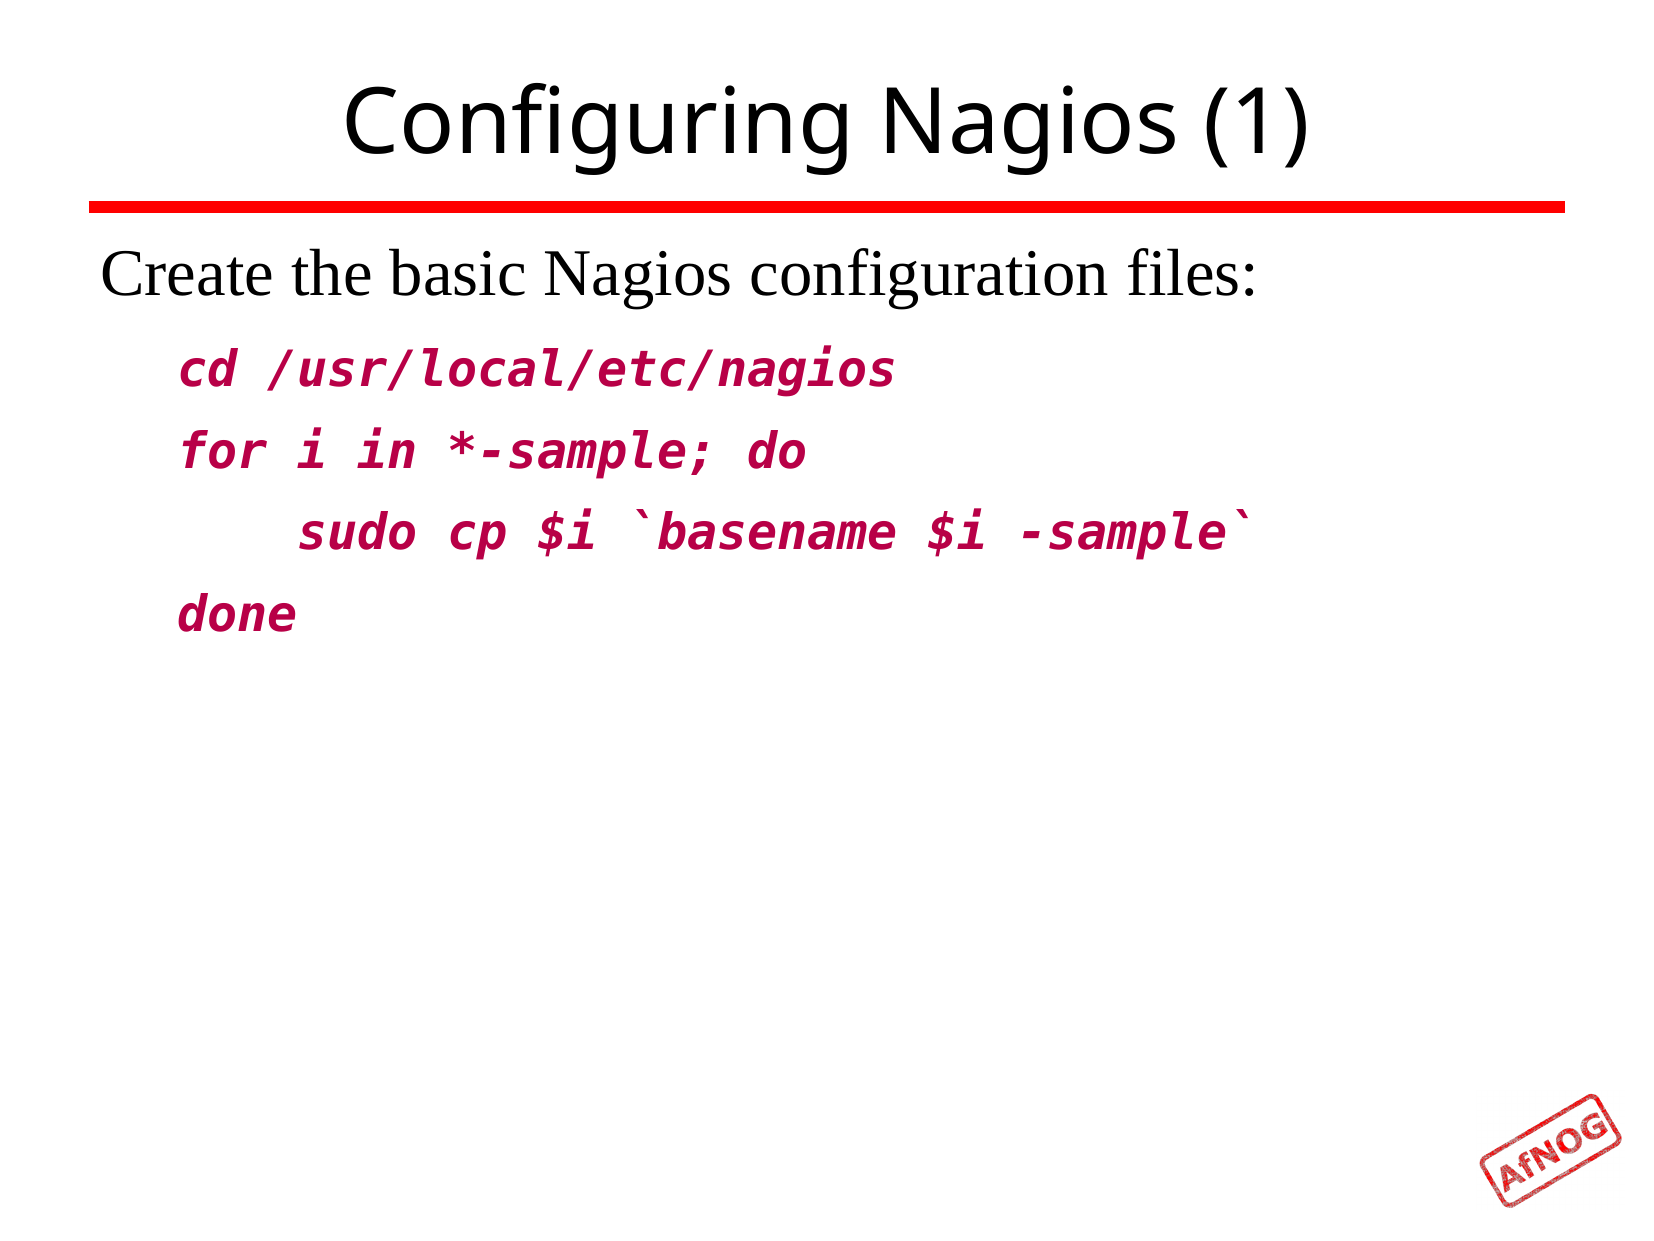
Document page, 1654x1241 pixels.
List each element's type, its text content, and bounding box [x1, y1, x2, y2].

title Configuring Nagios (1) [88, 29, 1565, 207]
picture [1476, 1090, 1625, 1211]
list Create the basic Nagios configuration files: cd /usr/local/etc/nagios for i in *-sample; do sudo cp $i `basename $i -sample` done [82, 236, 1571, 1123]
